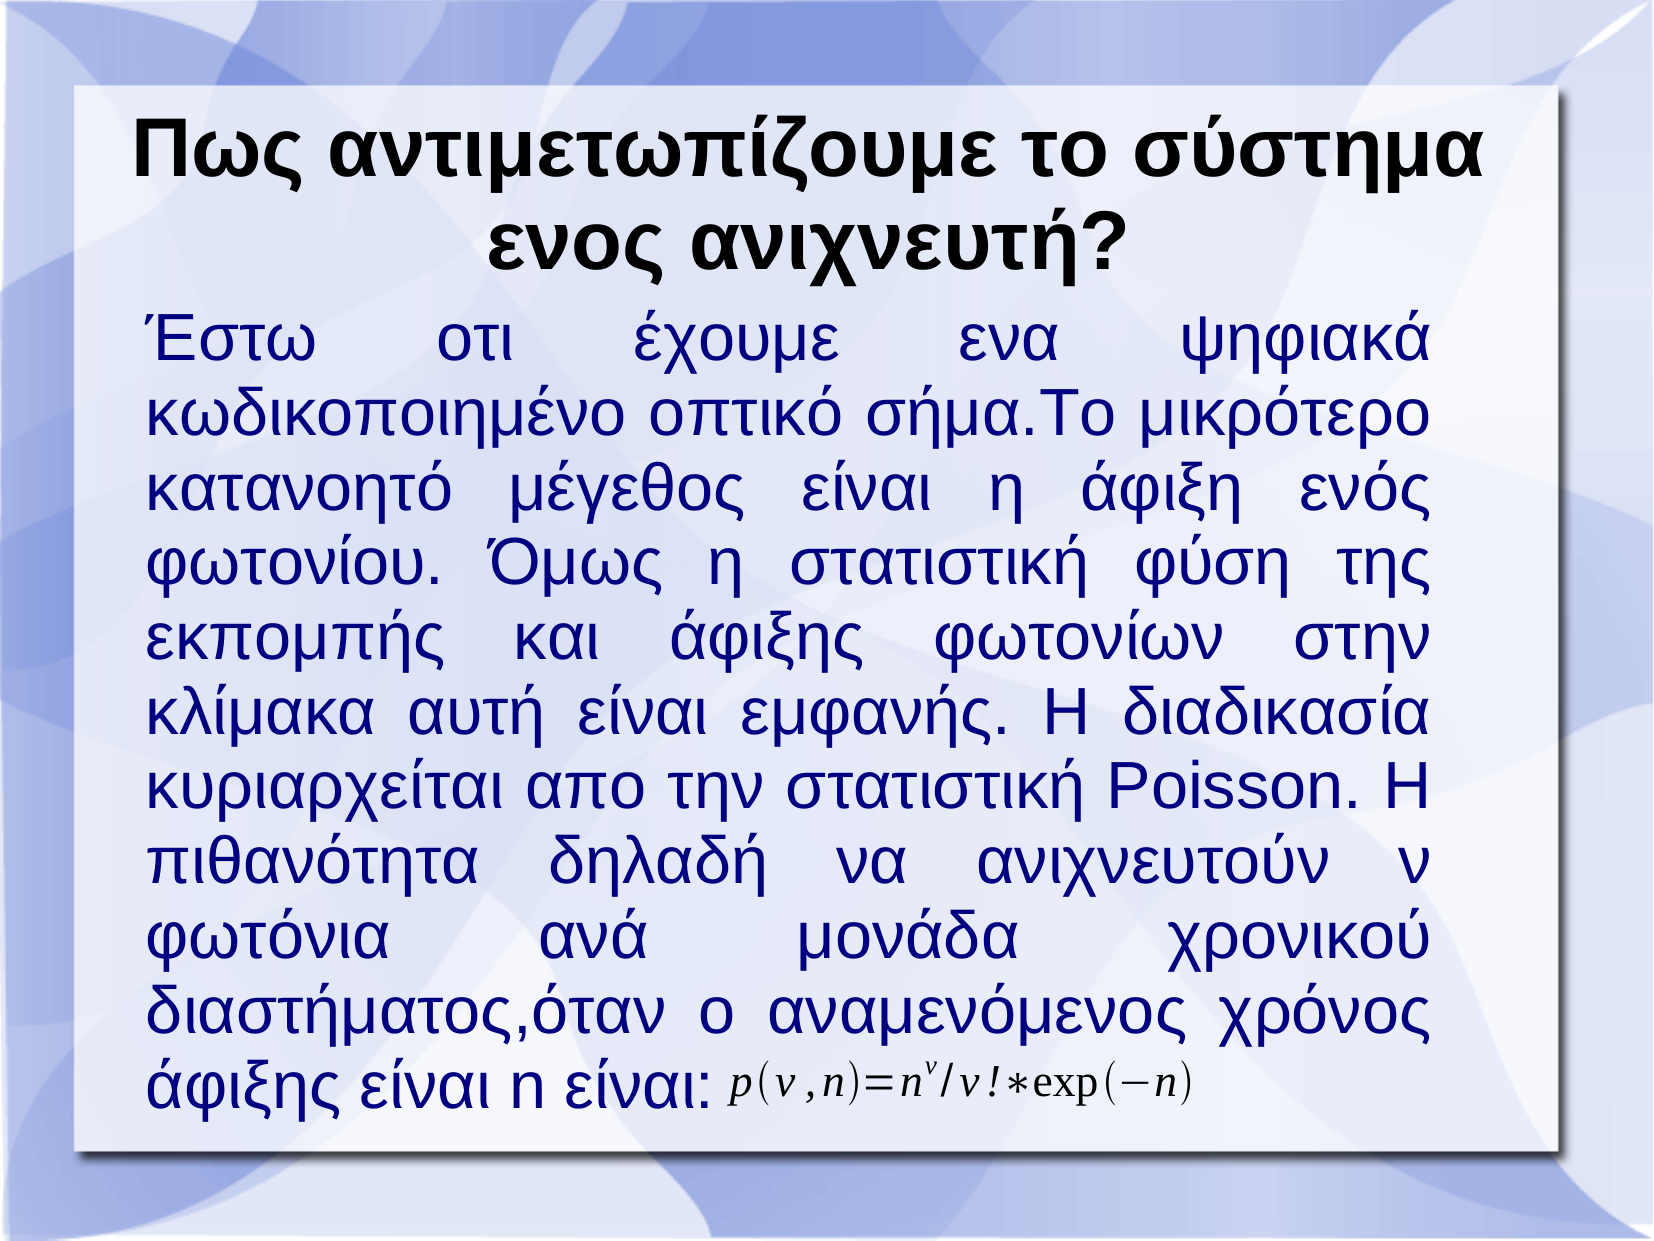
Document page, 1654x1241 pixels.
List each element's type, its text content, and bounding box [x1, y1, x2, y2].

title Πως αντιμετωπίζουμε το σύστημα ενος ανιχνευτή? [82, 98, 1535, 291]
picture [0, 0, 1654, 1241]
list Έστω οτι έχουμε ενα ψηφιακά κωδικοποιημένο οπτικό σήμα.Το μικρότερο κατανοητό μέγεθος είναι η άφιξη ενός φωτονίου. Όμως η στατιστική φύση της εκπομπής και άφιξης φωτονίων στην κλίμακα αυτή είναι εμφανής. Η διαδικασία κυριαρχείται απο την στατιστική Poisson. Η πιθανότητα δηλαδή να ανιχνευτούν ν φωτόνια ανά μονάδα χρονικού διαστήματος,όταν ο αναμενόμενος χρόνος άφιξης είναι n είναι: [75, 300, 1433, 1123]
chart [715, 1050, 1201, 1109]
